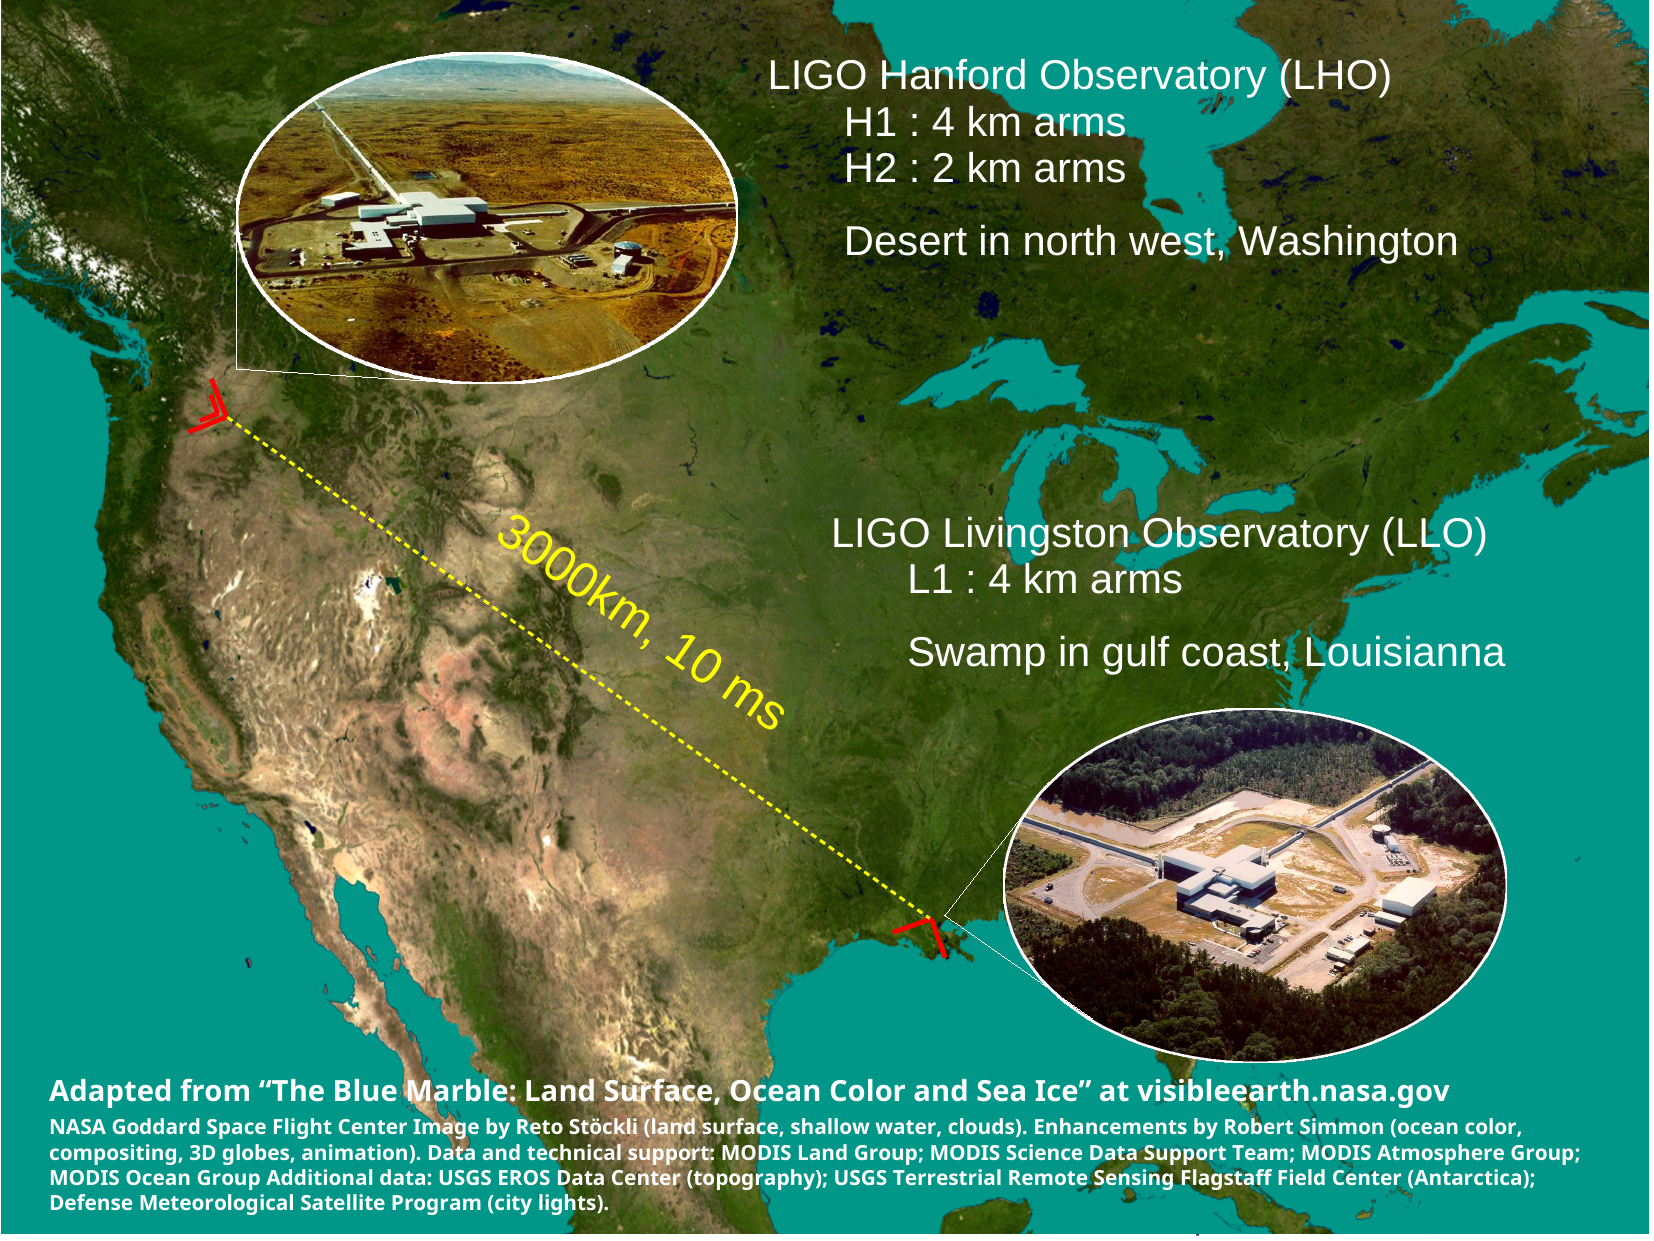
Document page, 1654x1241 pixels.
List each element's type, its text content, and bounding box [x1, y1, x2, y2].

list Adapted from “The Blue Marble: Land Surface, Ocean Color and Sea Ice” at visibleearth.nasa.gov NASA Goddard Space Flight Center Image by Reto Stöckli (land surface, shallow water, clouds). Enhancements by Robert Simmon (ocean color, compositing, 3D globes, animation). Data and technical support: MODIS Land Group; MODIS Science Data Support Team; MODIS Atmosphere Group; MODIS Ocean Group Additional data: USGS EROS Data Center (topography); USGS Terrestrial Remote Sensing Flagstaff Field Center (Antarctica); Defense Meteorological Satellite Program (city lights). [33, 1065, 1616, 1240]
text_box LIGO Livingston Observatory (LLO) L1 : 4 km arms Swamp in gulf coast, Louisianna [816, 501, 1580, 683]
text_box 3000km, 10 ms [471, 487, 846, 779]
text_box LIGO Hanford Observatory (LHO) H1 : 4 km arms H2 : 2 km arms Desert in north west, Washington [752, 44, 1653, 272]
picture [1, 0, 1649, 1234]
